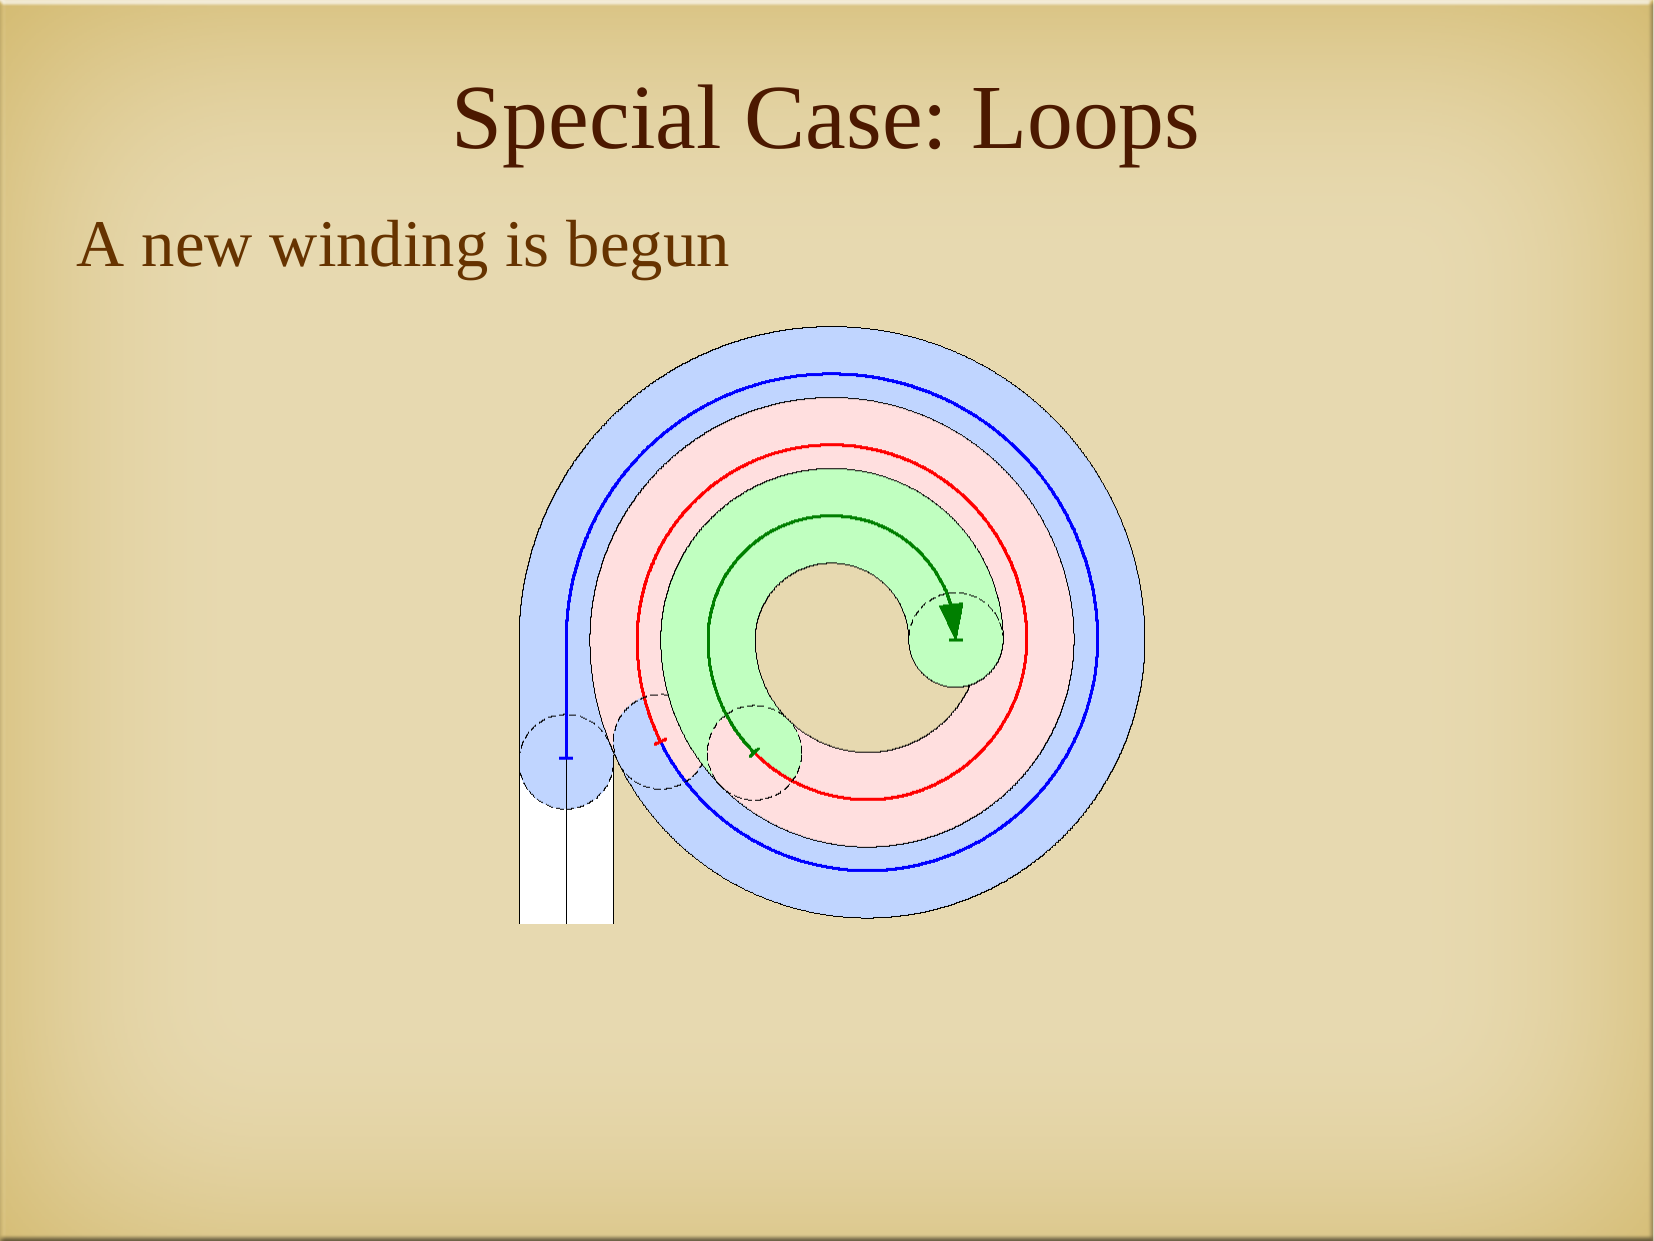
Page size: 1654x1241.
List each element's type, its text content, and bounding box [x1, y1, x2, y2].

list A new winding is begun [59, 206, 1595, 1182]
picture [0, 0, 1654, 1241]
title Special Case: Loops [59, 58, 1595, 178]
